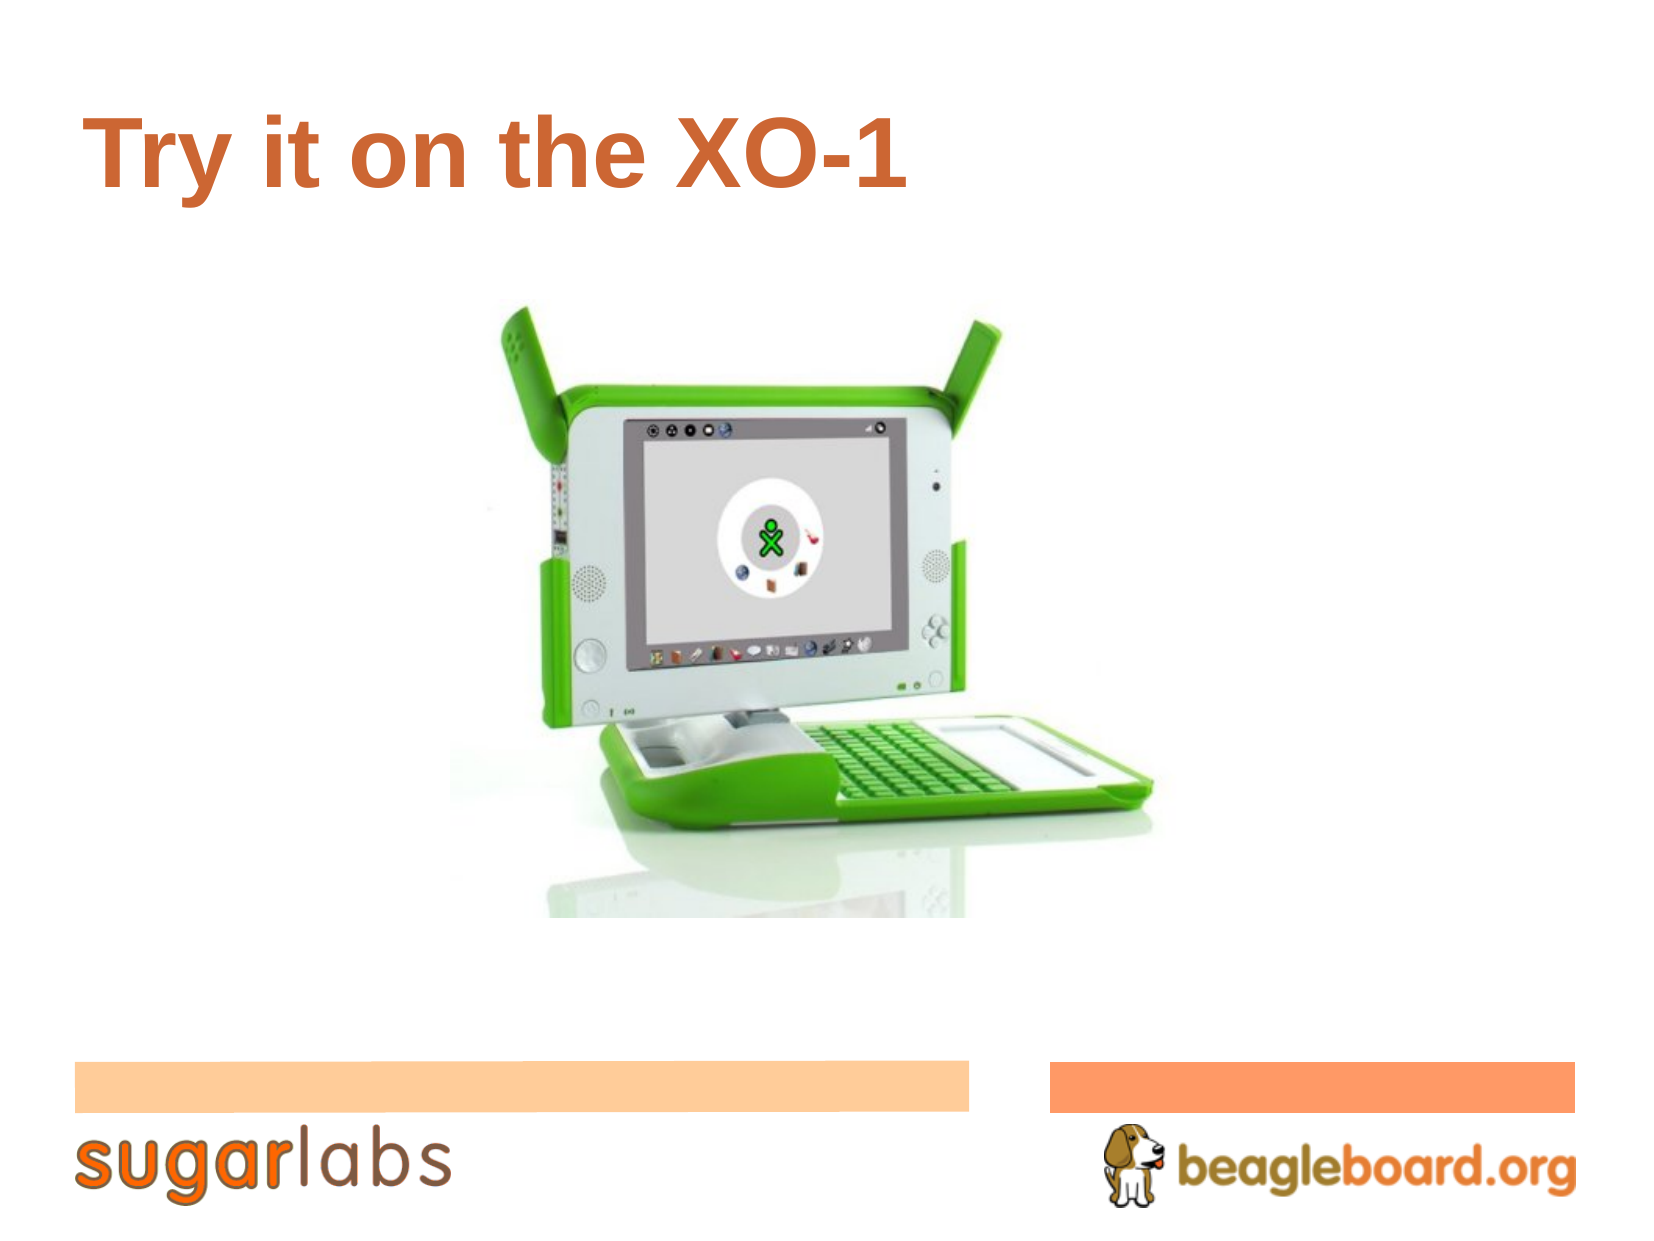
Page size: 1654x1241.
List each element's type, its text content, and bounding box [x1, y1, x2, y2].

picture [450, 299, 1200, 918]
picture [75, 1124, 451, 1206]
picture [1104, 1124, 1576, 1208]
title Try it on the XO-1 [82, 49, 1571, 257]
